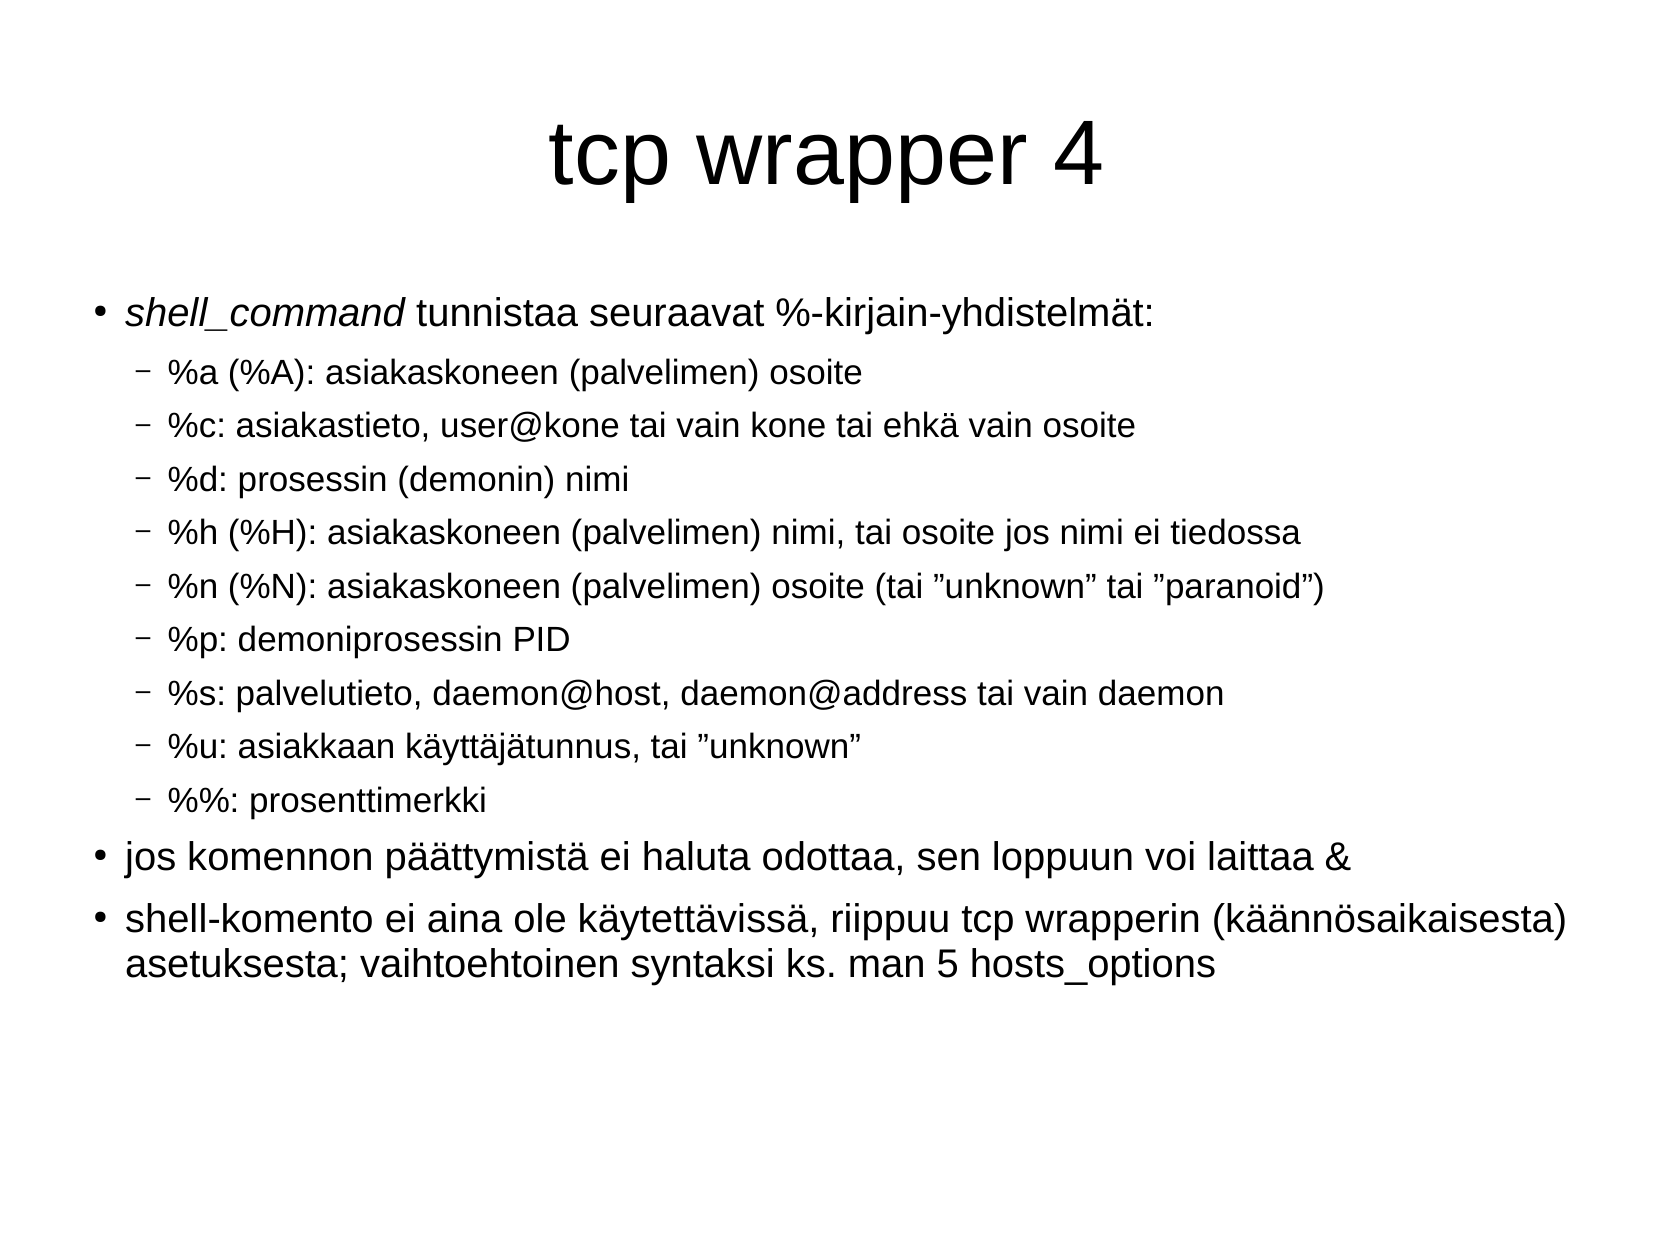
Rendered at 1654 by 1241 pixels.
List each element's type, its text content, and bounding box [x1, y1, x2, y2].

list shell_command tunnistaa seuraavat %-kirjain-yhdistelmät: %a (%A): asiakaskoneen (palvelimen) osoite %c: asiakastieto, user@kone tai vain kone tai ehkä vain osoite %d: prosessin (demonin) nimi %h (%H): asiakaskoneen (palvelimen) nimi, tai osoite jos nimi ei tiedossa %n (%N): asiakaskoneen (palvelimen) osoite (tai ”unknown” tai ”paranoid”) %p: demoniprosessin PID %s: palvelutieto, daemon@host, daemon@address tai vain daemon %u: asiakkaan käyttäjätunnus, tai ”unknown” %%: prosenttimerkki jos komennon päättymistä ei haluta odottaa, sen loppuun voi laittaa & shell-komento ei aina ole käytettävissä, riippuu tcp wrapperin (käännösaikaisesta) asetuksesta; vaihtoehtoinen syntaksi ks. man 5 hosts_options [82, 290, 1571, 1010]
title tcp wrapper 4 [82, 49, 1571, 257]
